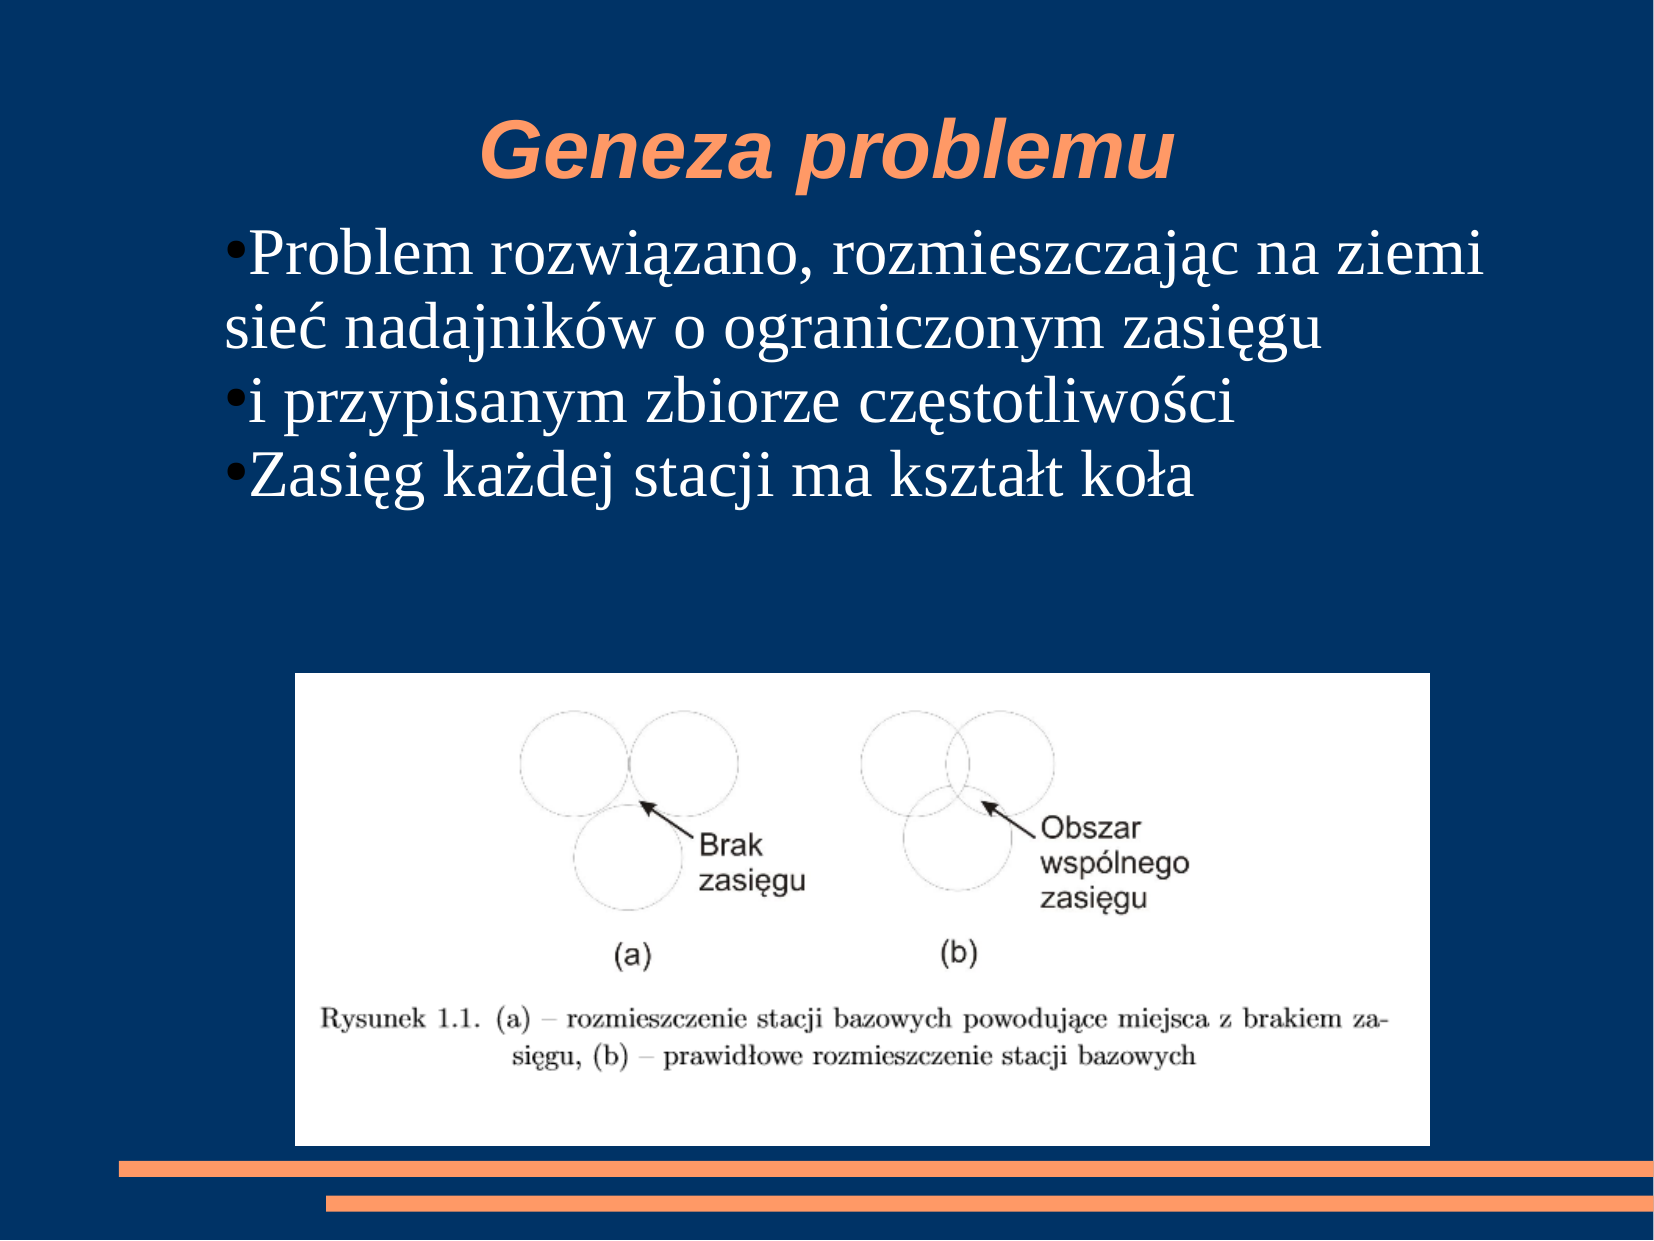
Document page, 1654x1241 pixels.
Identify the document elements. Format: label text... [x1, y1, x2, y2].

text_box Problem rozwiązano, rozmieszczając na ziemi sieć nadajników o ograniczonym zasięgu i przypisanym zbiorze częstotliwości Zasięg każdej stacji ma kształt koła [224, 214, 1536, 650]
title Geneza problemu [121, 46, 1534, 254]
text_box [177, 649, 1560, 988]
picture [295, 673, 1430, 1146]
